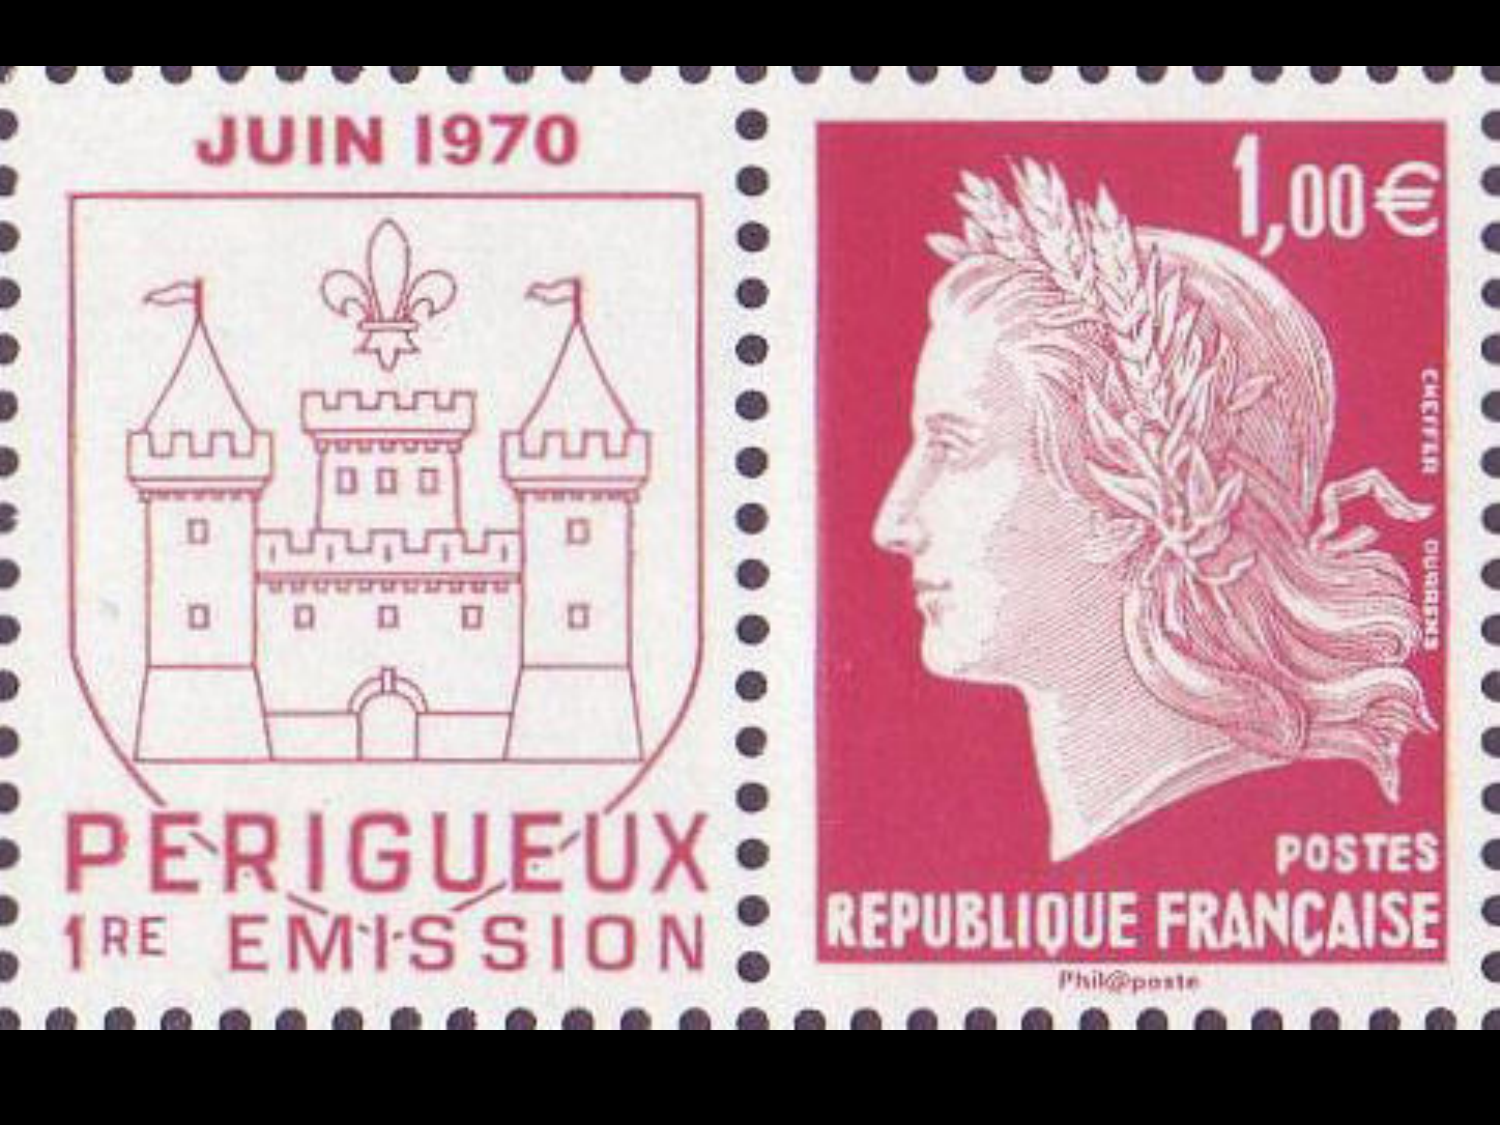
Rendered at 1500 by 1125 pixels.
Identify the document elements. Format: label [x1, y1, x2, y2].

picture [0, 66, 1500, 1030]
